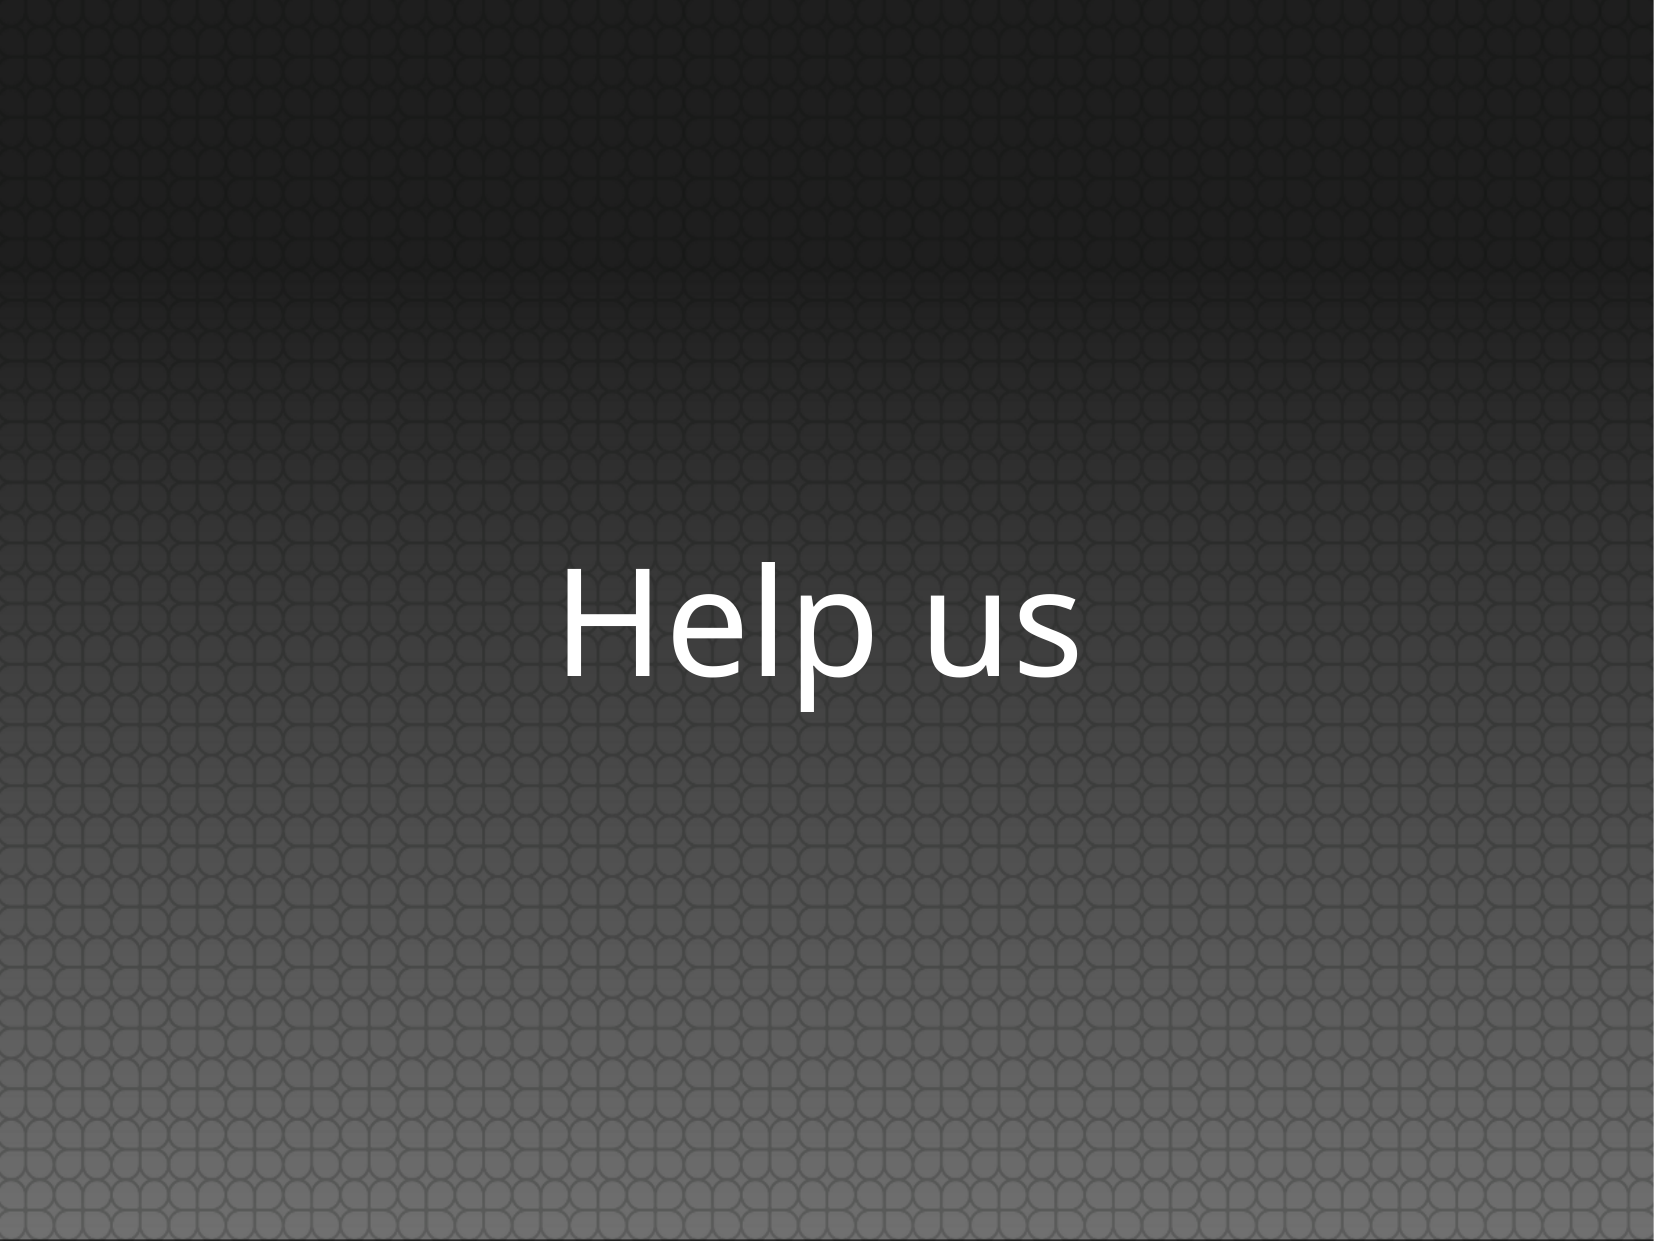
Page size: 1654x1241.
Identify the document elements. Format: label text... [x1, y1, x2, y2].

title Help us [75, 525, 1564, 713]
picture [0, 0, 1654, 1241]
